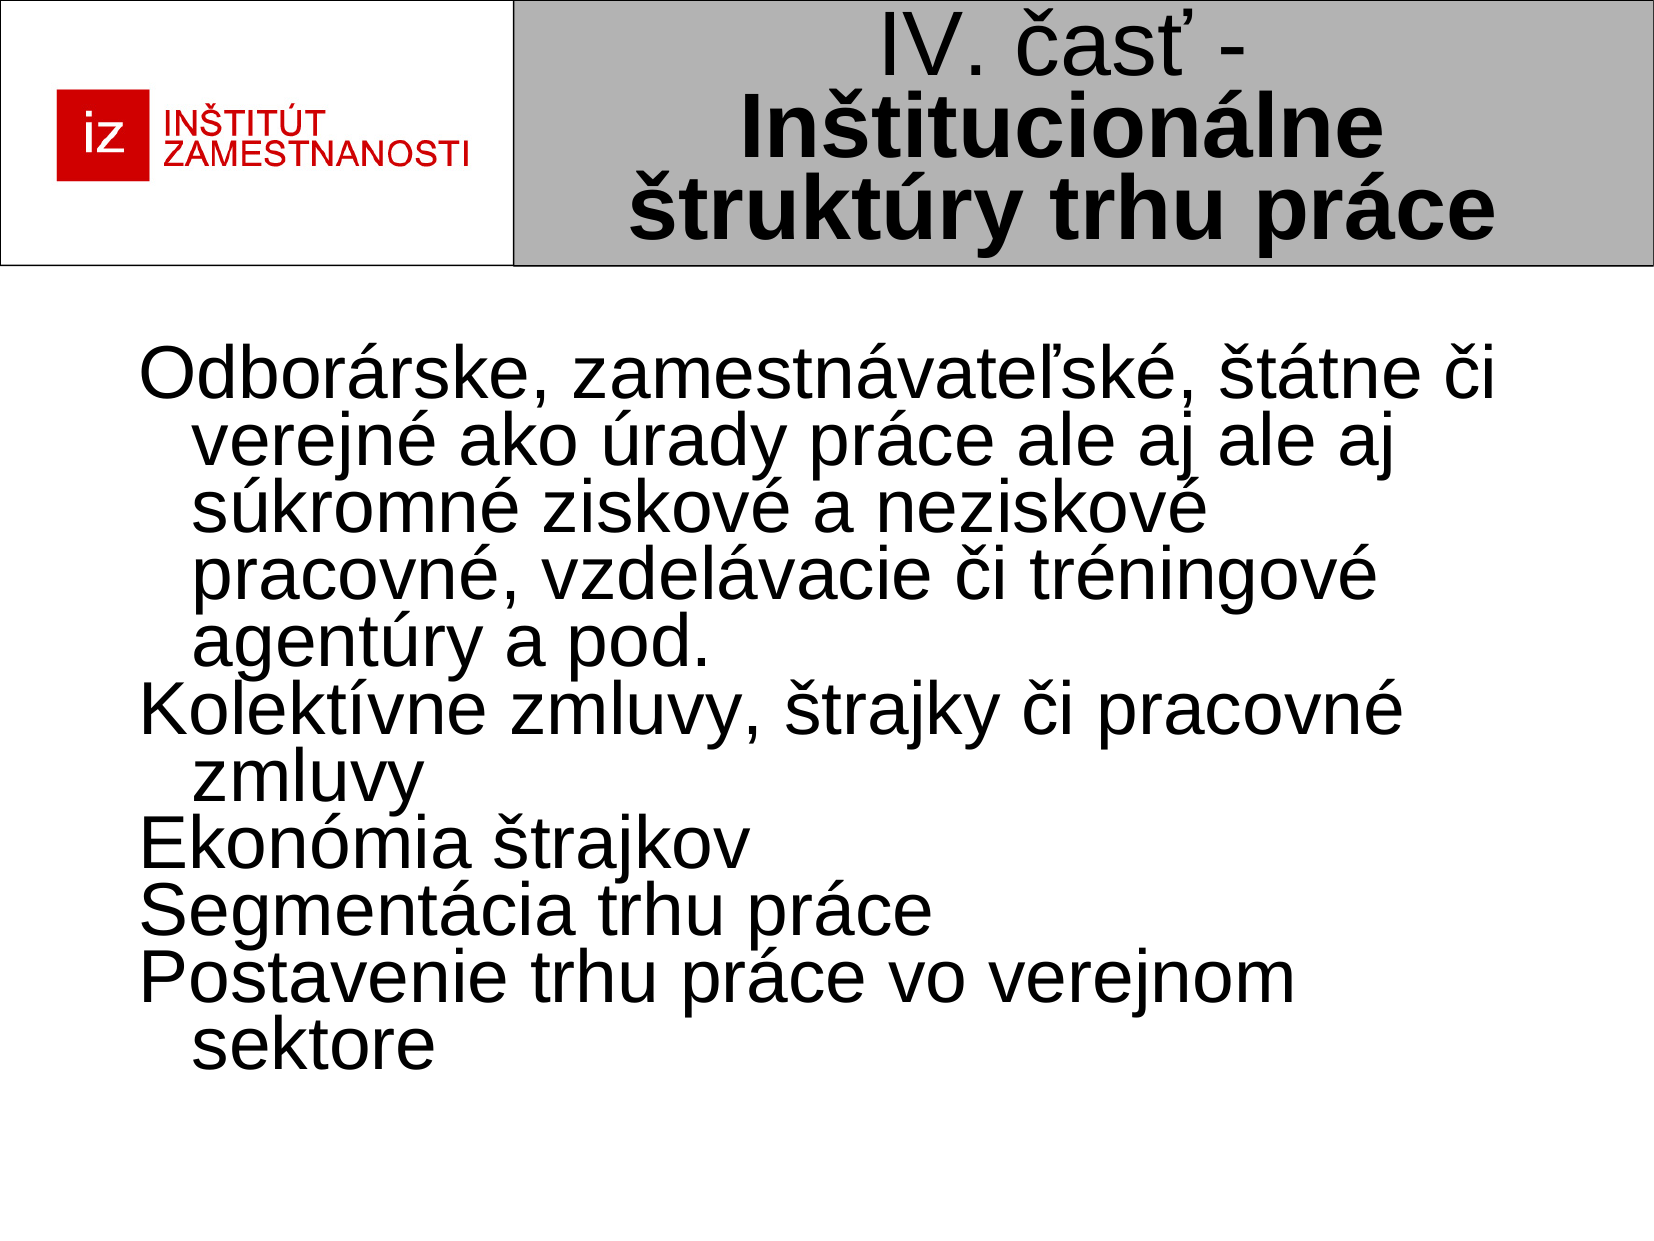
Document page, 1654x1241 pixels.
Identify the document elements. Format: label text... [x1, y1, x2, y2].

picture [5, 8, 512, 257]
list Odborárske, zamestnávateľské, štátne či verejné ako úrady práce ale aj ale aj súkromné ziskové a neziskové pracovné, vzdelávacie či tréningové agentúry a pod. Kolektívne zmluvy, štrajky či pracovné zmluvy Ekonómia štrajkov Segmentácia trhu práce Postavenie trhu práce vo verejnom sektore [121, 344, 1533, 1112]
title IV. časť - Inštitucionálne štruktúry trhu práce [561, 0, 1565, 267]
